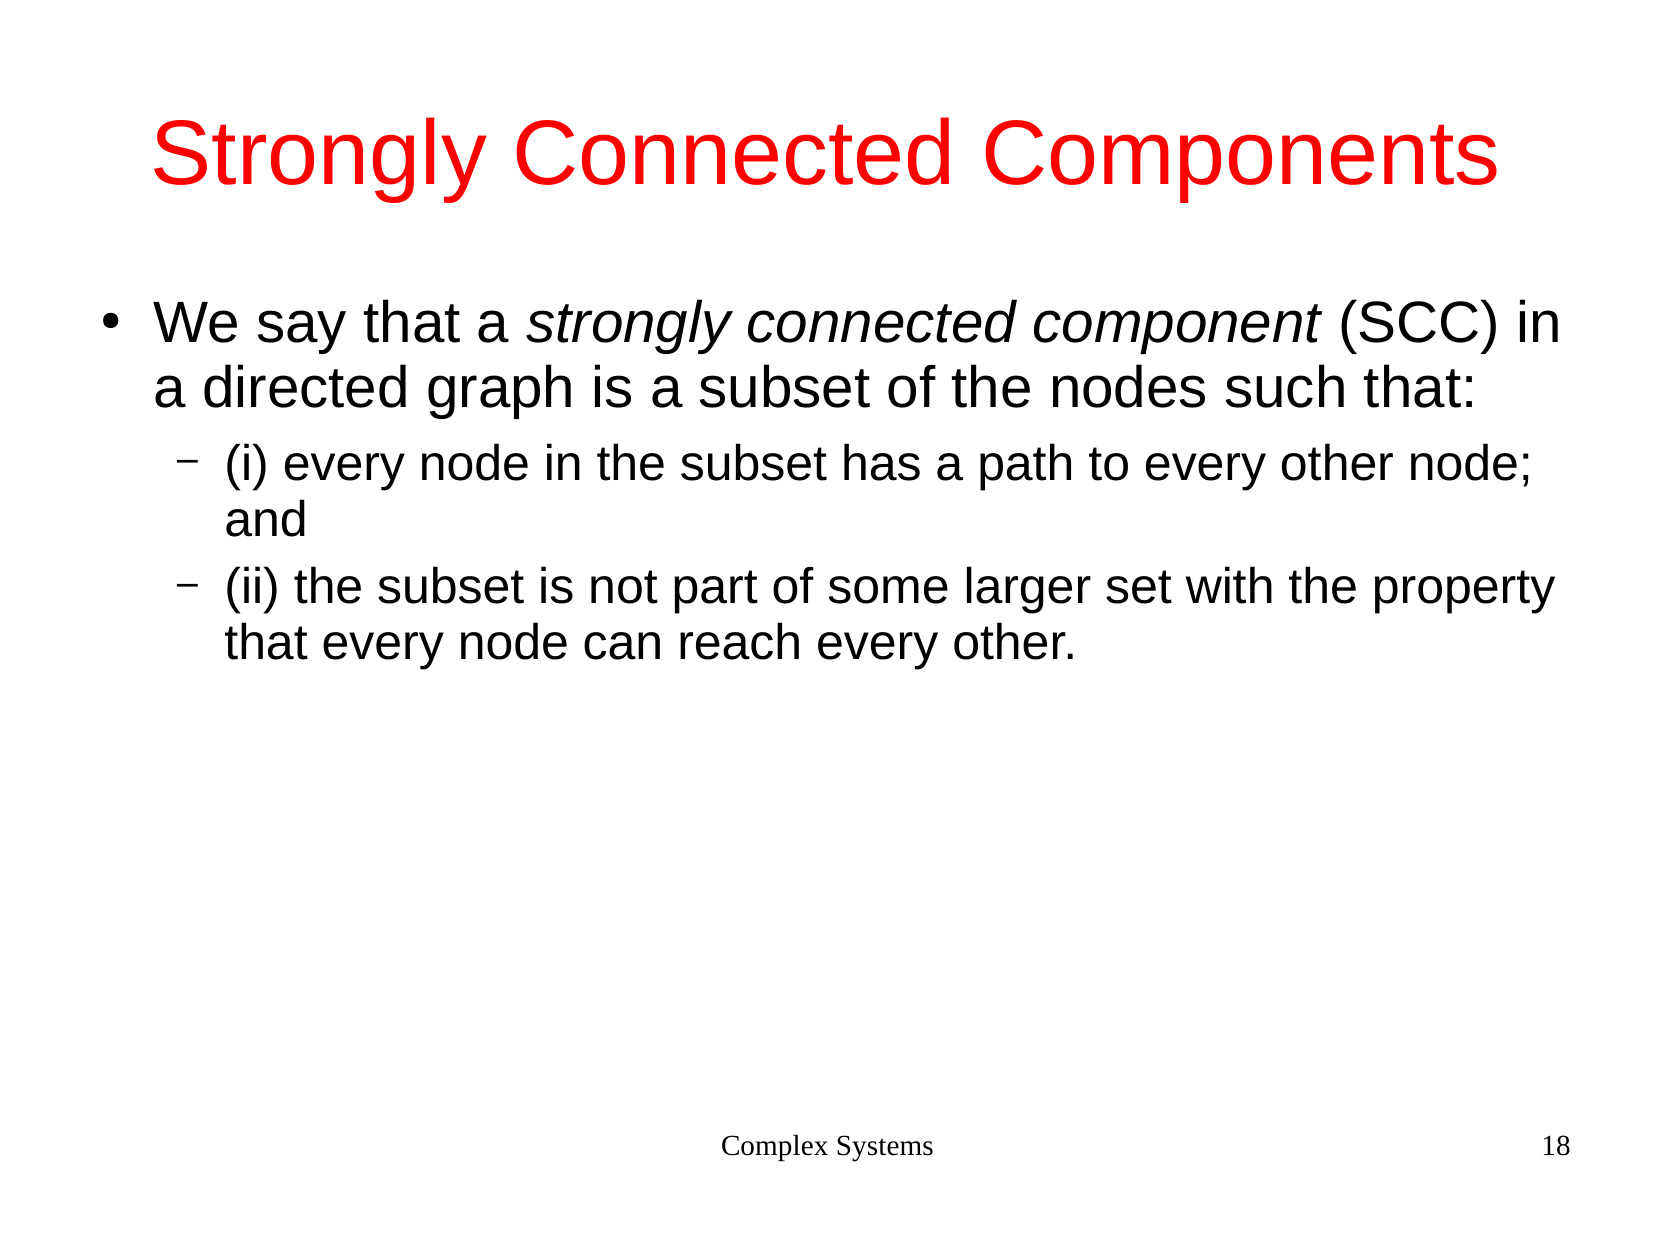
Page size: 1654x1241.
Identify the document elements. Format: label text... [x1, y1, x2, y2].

title Strongly Connected Components [82, 49, 1571, 257]
list We say that a strongly connected component (SCC) in a directed graph is a subset of the nodes such that: (i) every node in the subset has a path to every other node; and (ii) the subset is not part of some larger set with the property that every node can reach every other. [82, 290, 1571, 1109]
